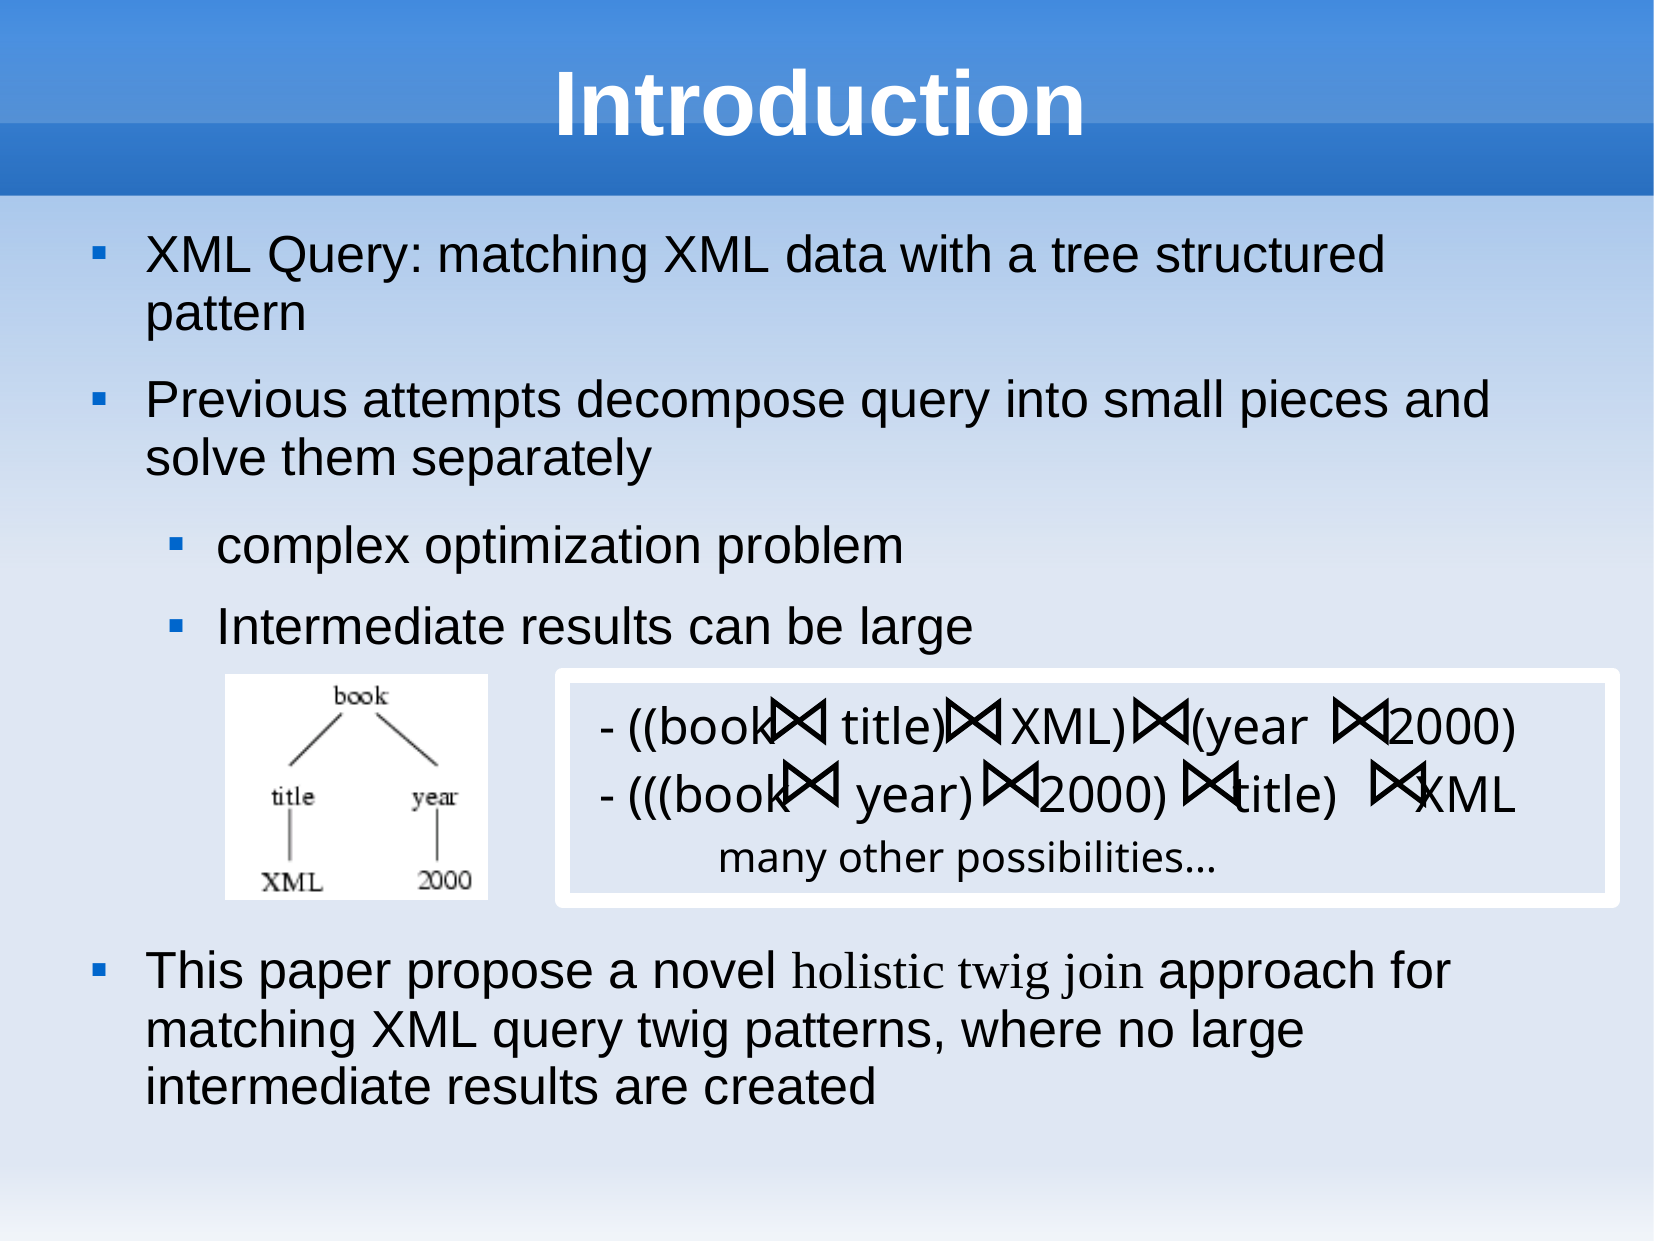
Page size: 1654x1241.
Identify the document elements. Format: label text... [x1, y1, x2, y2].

text_box - ((book title) XML) (year 2000) - (((book year) 2000) title) XML many other possibilities… [584, 683, 1532, 893]
title Introduction [76, 7, 1565, 200]
list XML Query: matching XML data with a tree structured pattern Previous attempts decompose query into small pieces and solve them separately complex optimization problem Intermediate results can be large This paper propose a novel holistic twig join approach for matching XML query twig patterns, where no large intermediate results are created [75, 225, 1564, 1061]
picture [0, 0, 1654, 1241]
